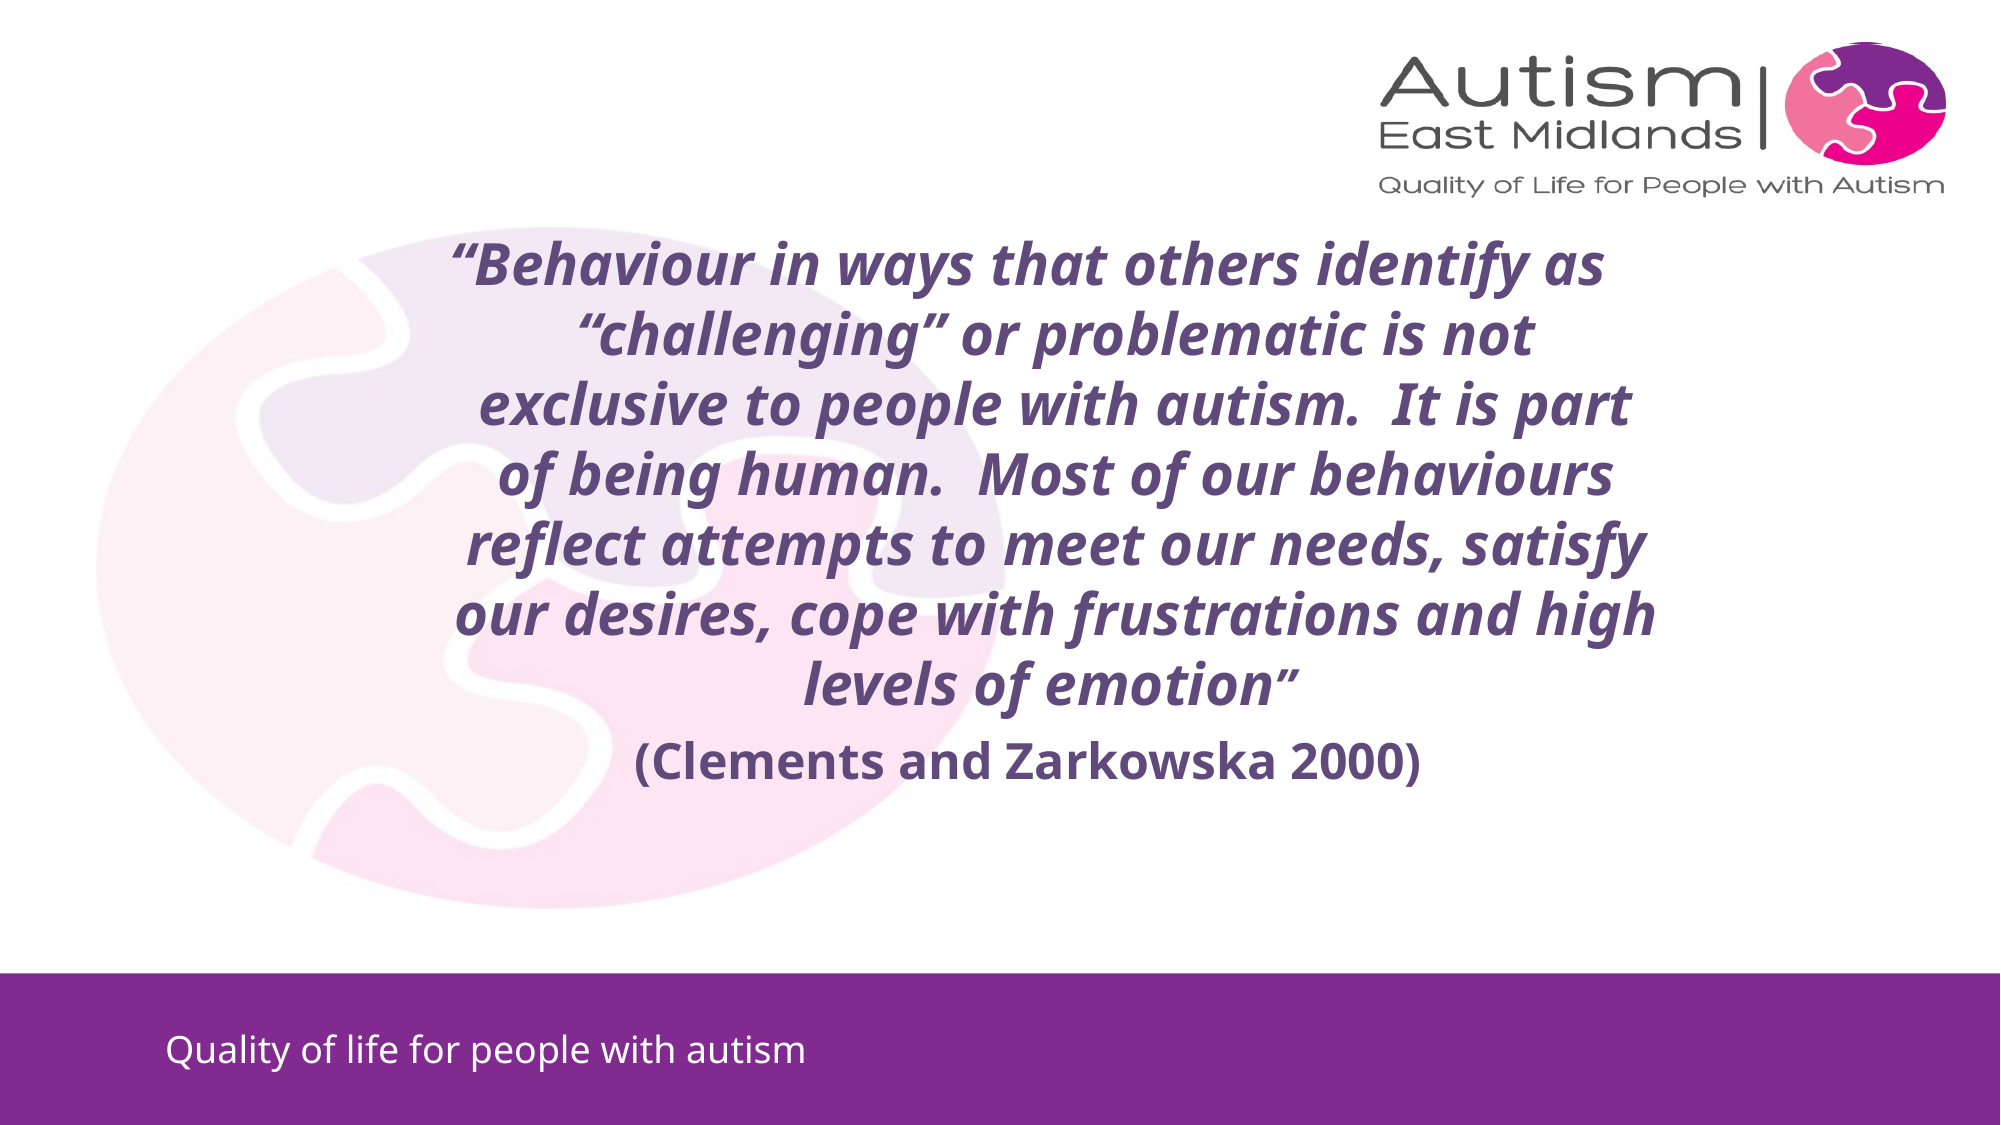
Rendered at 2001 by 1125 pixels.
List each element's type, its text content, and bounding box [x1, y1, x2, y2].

list “Behaviour in ways that others identify as “challenging” or problematic is not exclusive to people with autism. It is part of being human. Most of our behaviours reflect attempts to meet our needs, satisfy our desires, cope with frustrations and high levels of emotion” (Clements and Zarkowska 2000) [324, 220, 1675, 882]
